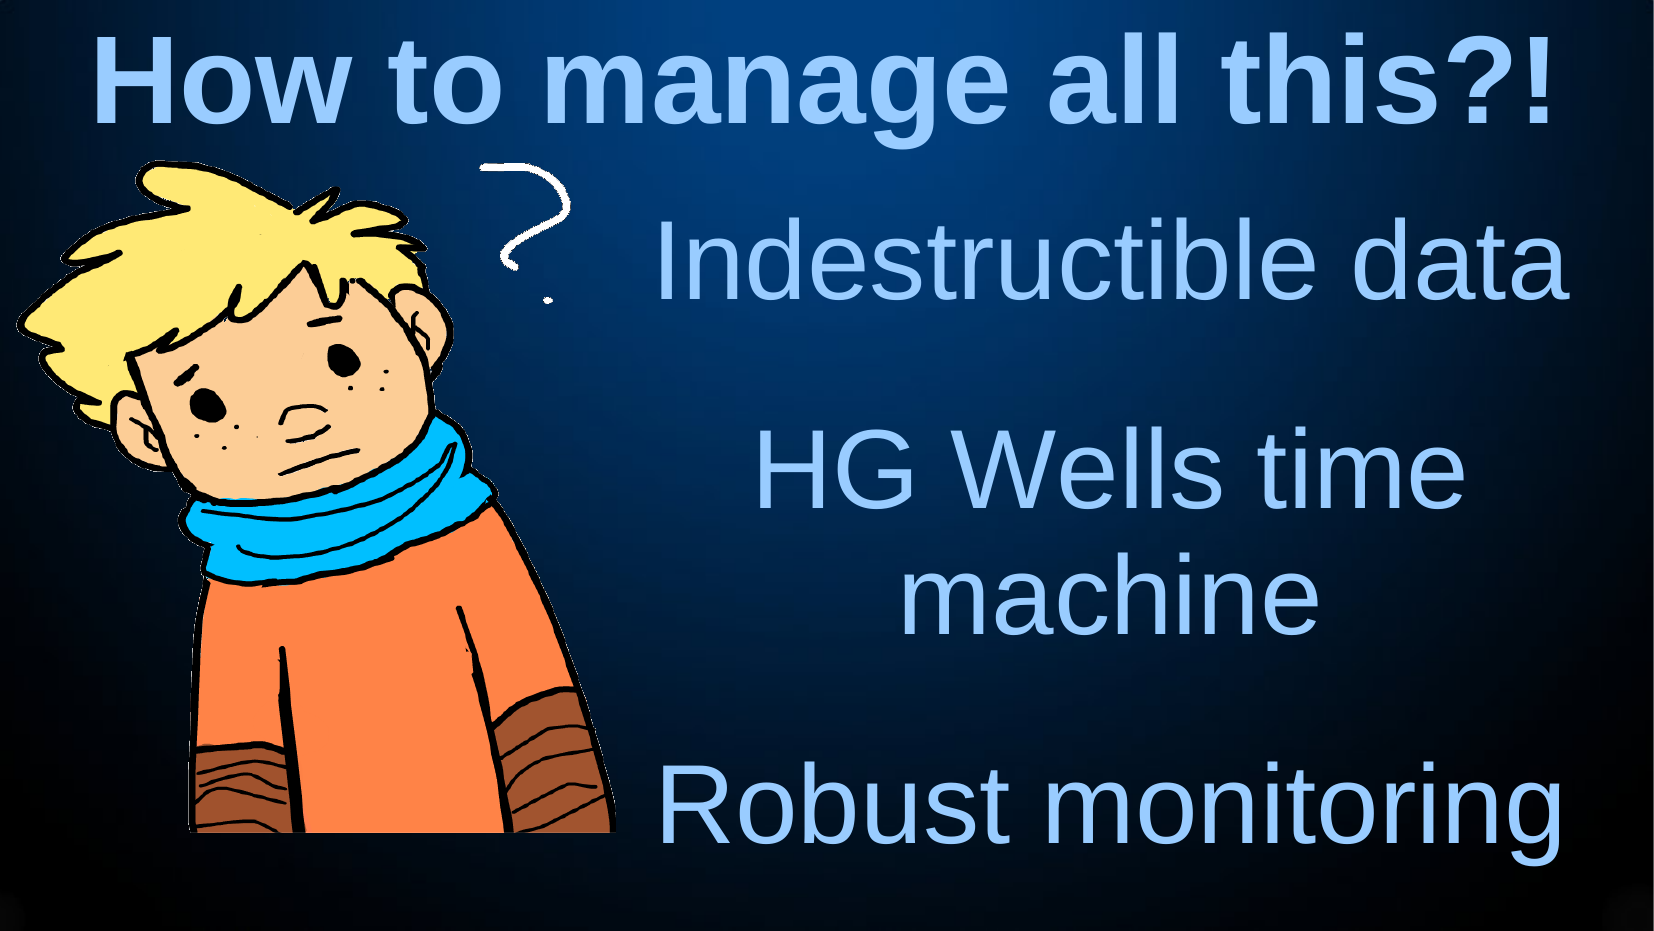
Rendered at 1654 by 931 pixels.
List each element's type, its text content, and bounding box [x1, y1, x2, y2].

picture [0, 0, 1654, 931]
title Indestructible data HG Wells time machine Robust monitoring [630, 166, 1591, 899]
title How to manage all this?! [0, 2, 1651, 158]
